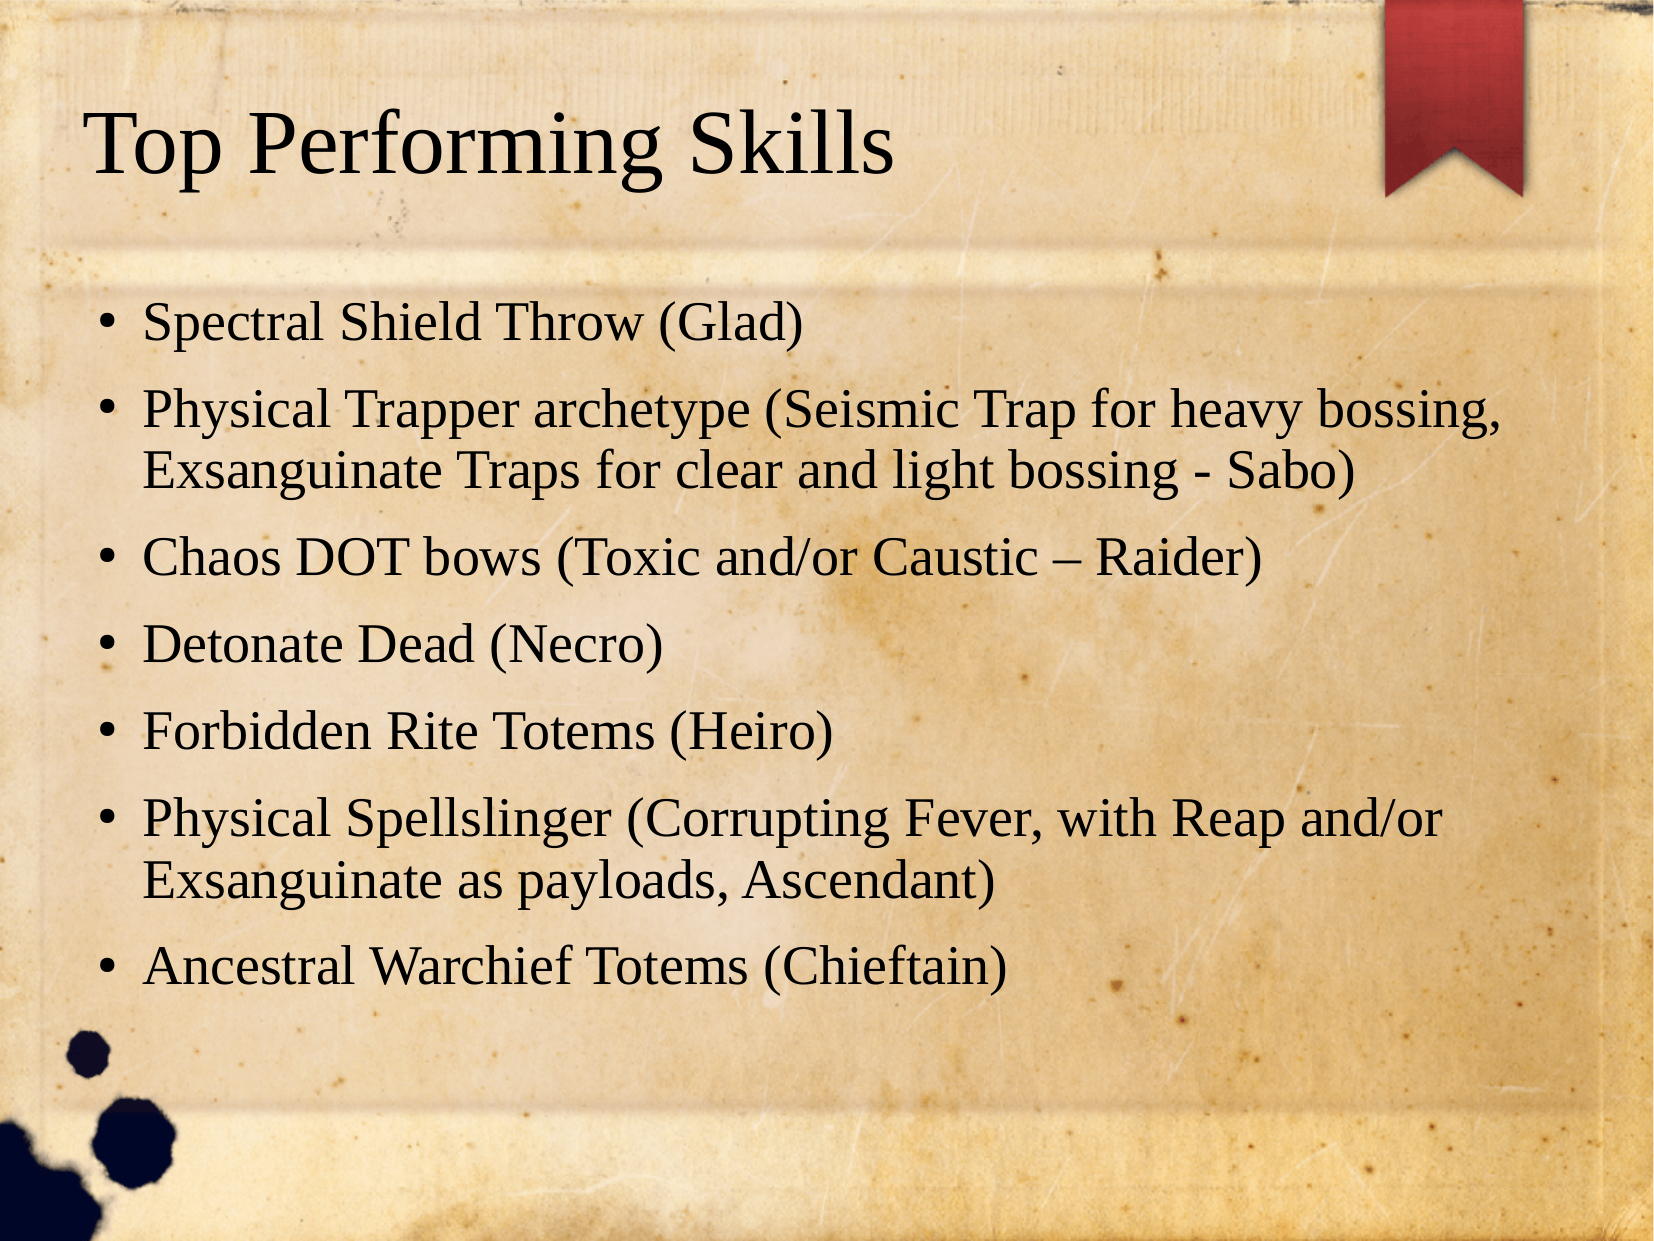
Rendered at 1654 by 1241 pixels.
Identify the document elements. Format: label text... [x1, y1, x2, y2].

picture [0, 0, 1654, 1241]
title Top Performing Skills [82, 49, 1347, 237]
list Spectral Shield Throw (Glad) Physical Trapper archetype (Seismic Trap for heavy bossing, Exsanguinate Traps for clear and light bossing - Sabo) Chaos DOT bows (Toxic and/or Caustic – Raider) Detonate Dead (Necro) Forbidden Rite Totems (Heiro) Physical Spellslinger (Corrupting Fever, with Reap and/or Exsanguinate as payloads, Ascendant) Ancestral Warchief Totems (Chieftain) [82, 290, 1538, 1010]
